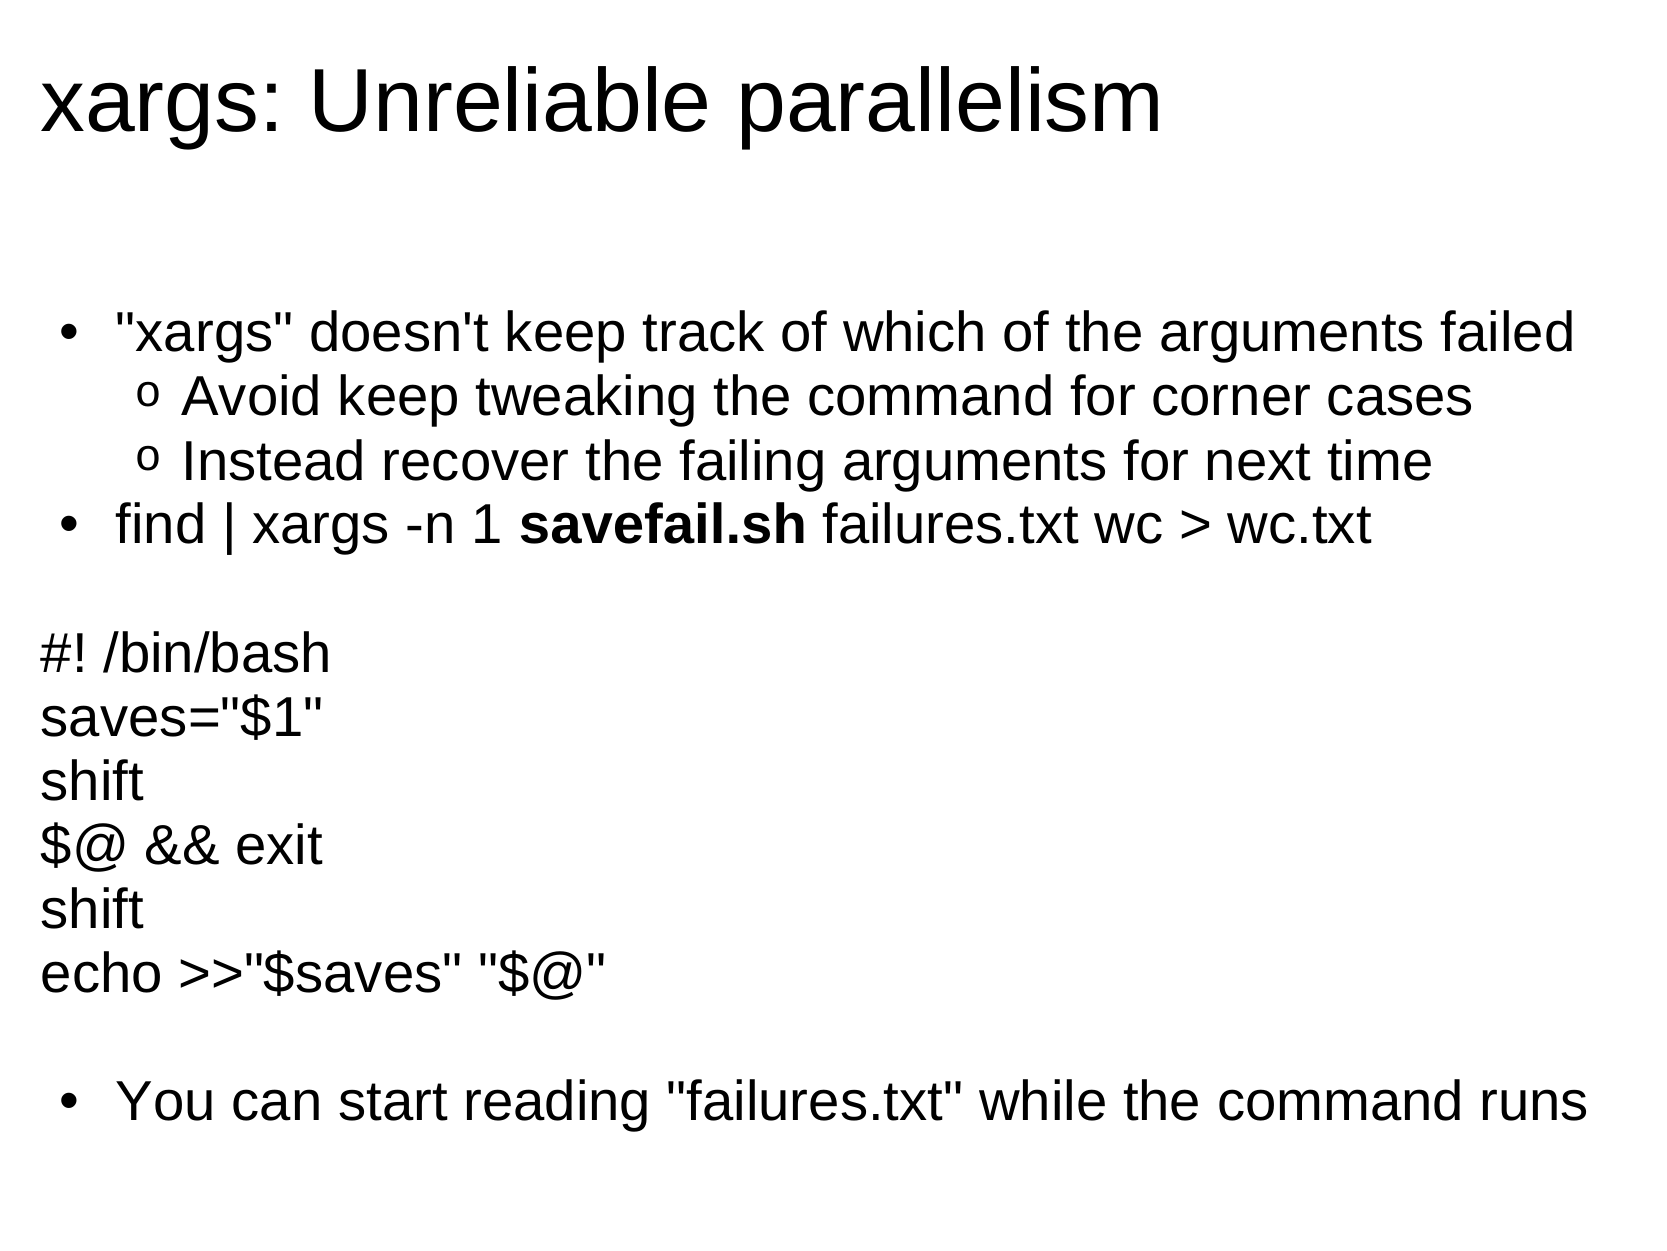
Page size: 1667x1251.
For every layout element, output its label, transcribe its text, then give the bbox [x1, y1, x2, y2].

list "xargs" doesn't keep track of which of the arguments failed Avoid keep tweaking the command for corner cases Instead recover the failing arguments for next time find | xargs -n 1 savefail.sh failures.txt wc > wc.txt #! /bin/bash saves="$1" shift $@ && exit shift echo >>"$saves" "$@" You can start reading "failures.txt" while the command runs [40, 300, 1626, 1238]
title xargs: Unreliable parallelism [40, 50, 1627, 201]
